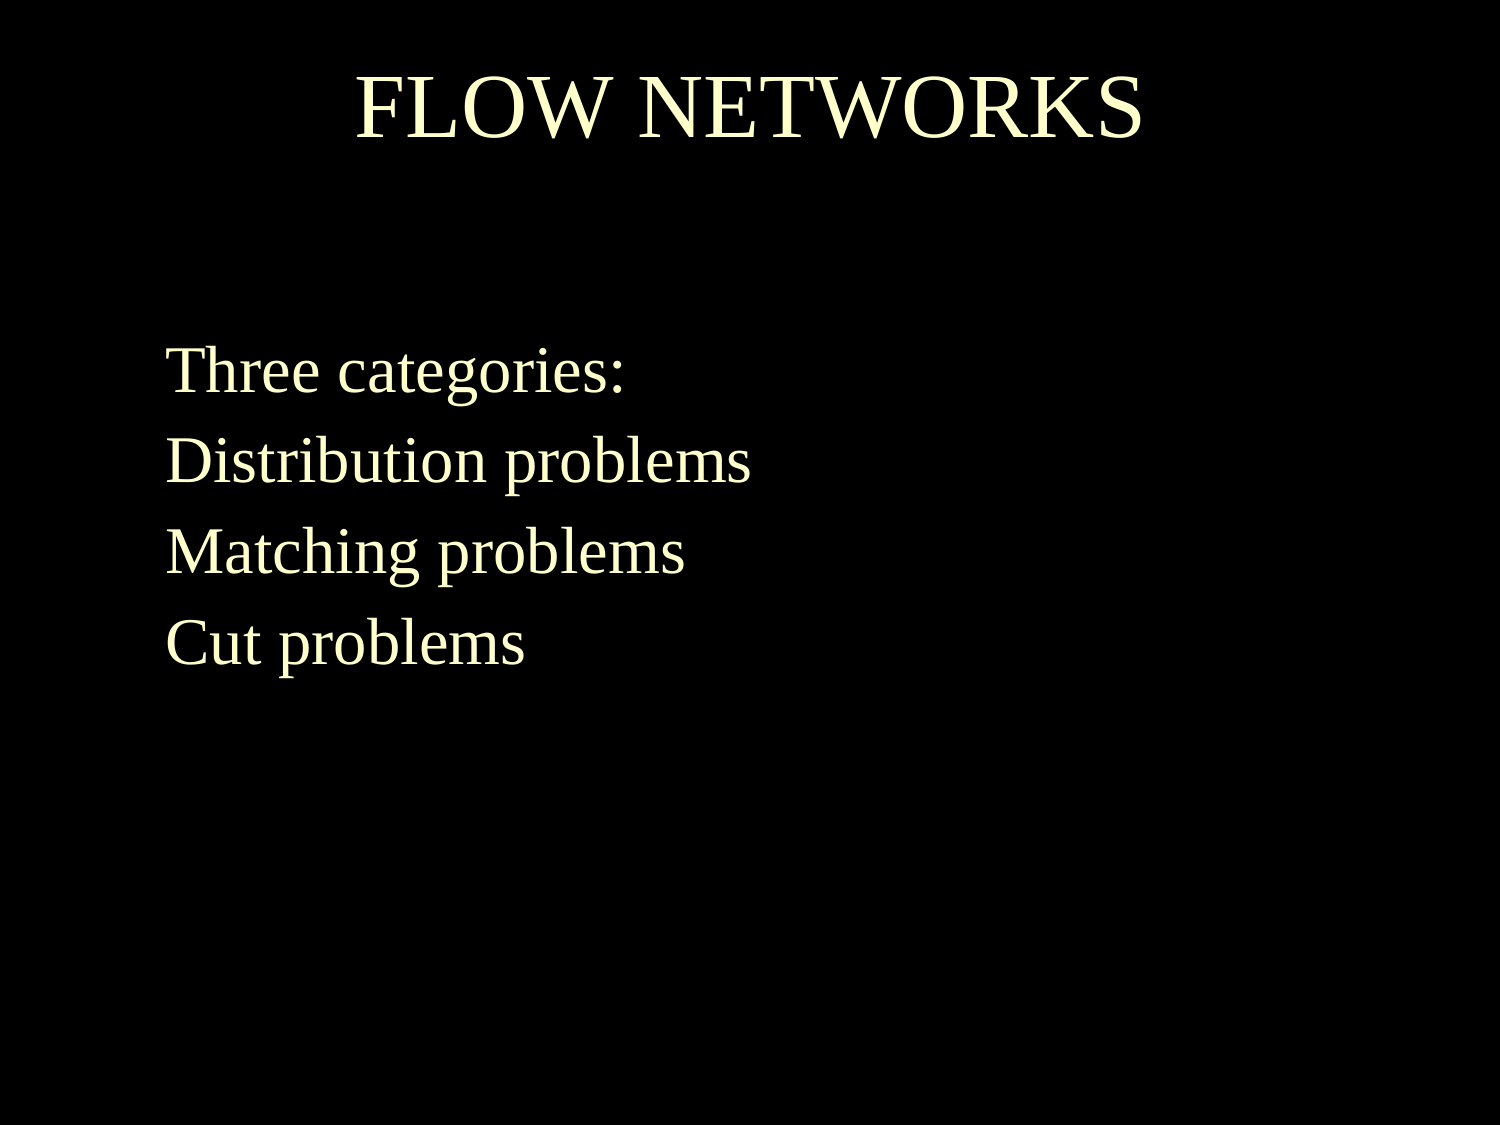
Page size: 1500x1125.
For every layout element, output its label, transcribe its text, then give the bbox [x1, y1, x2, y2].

list Three categories: Distribution problems Matching problems Cut problems [150, 324, 1426, 1026]
title FLOW NETWORKS [22, 47, 1480, 165]
